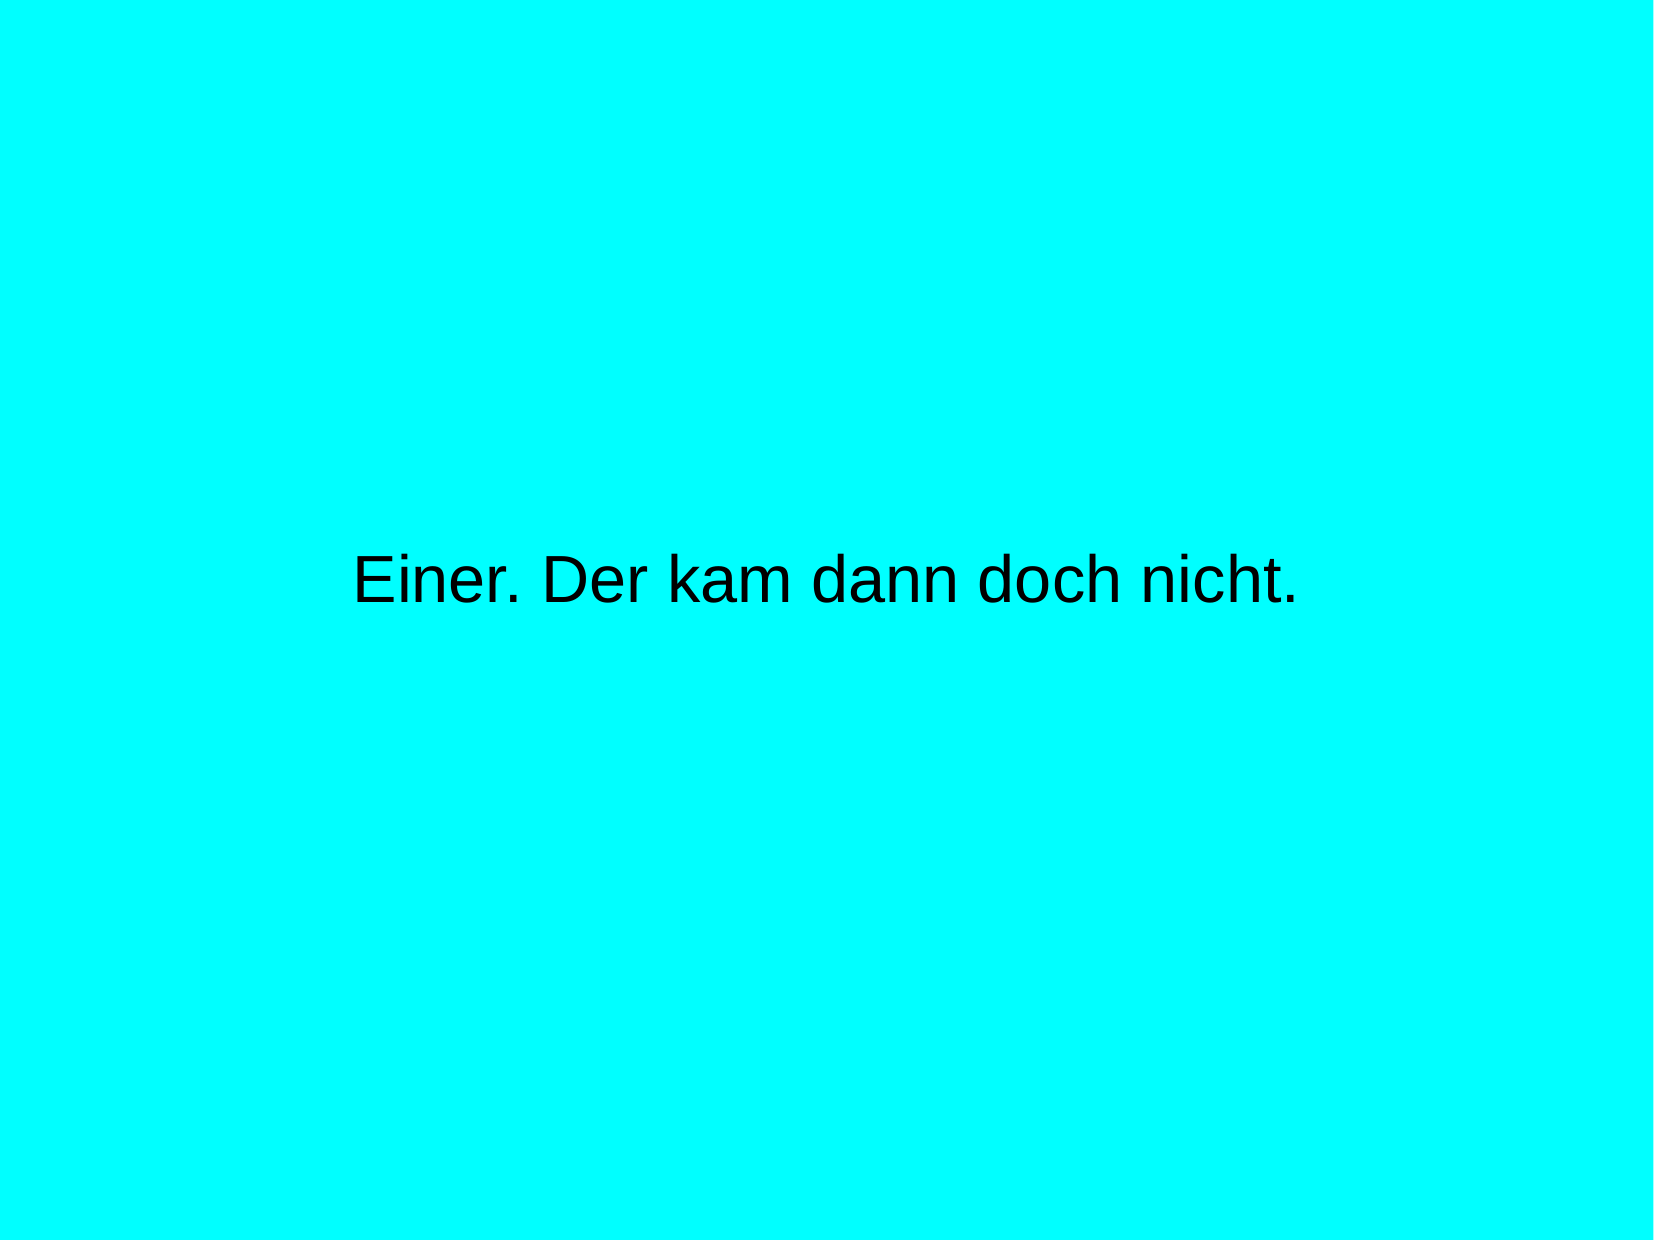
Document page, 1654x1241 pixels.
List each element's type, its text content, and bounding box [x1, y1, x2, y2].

subtitle Einer. Der kam dann doch nicht. [82, 49, 1571, 1109]
